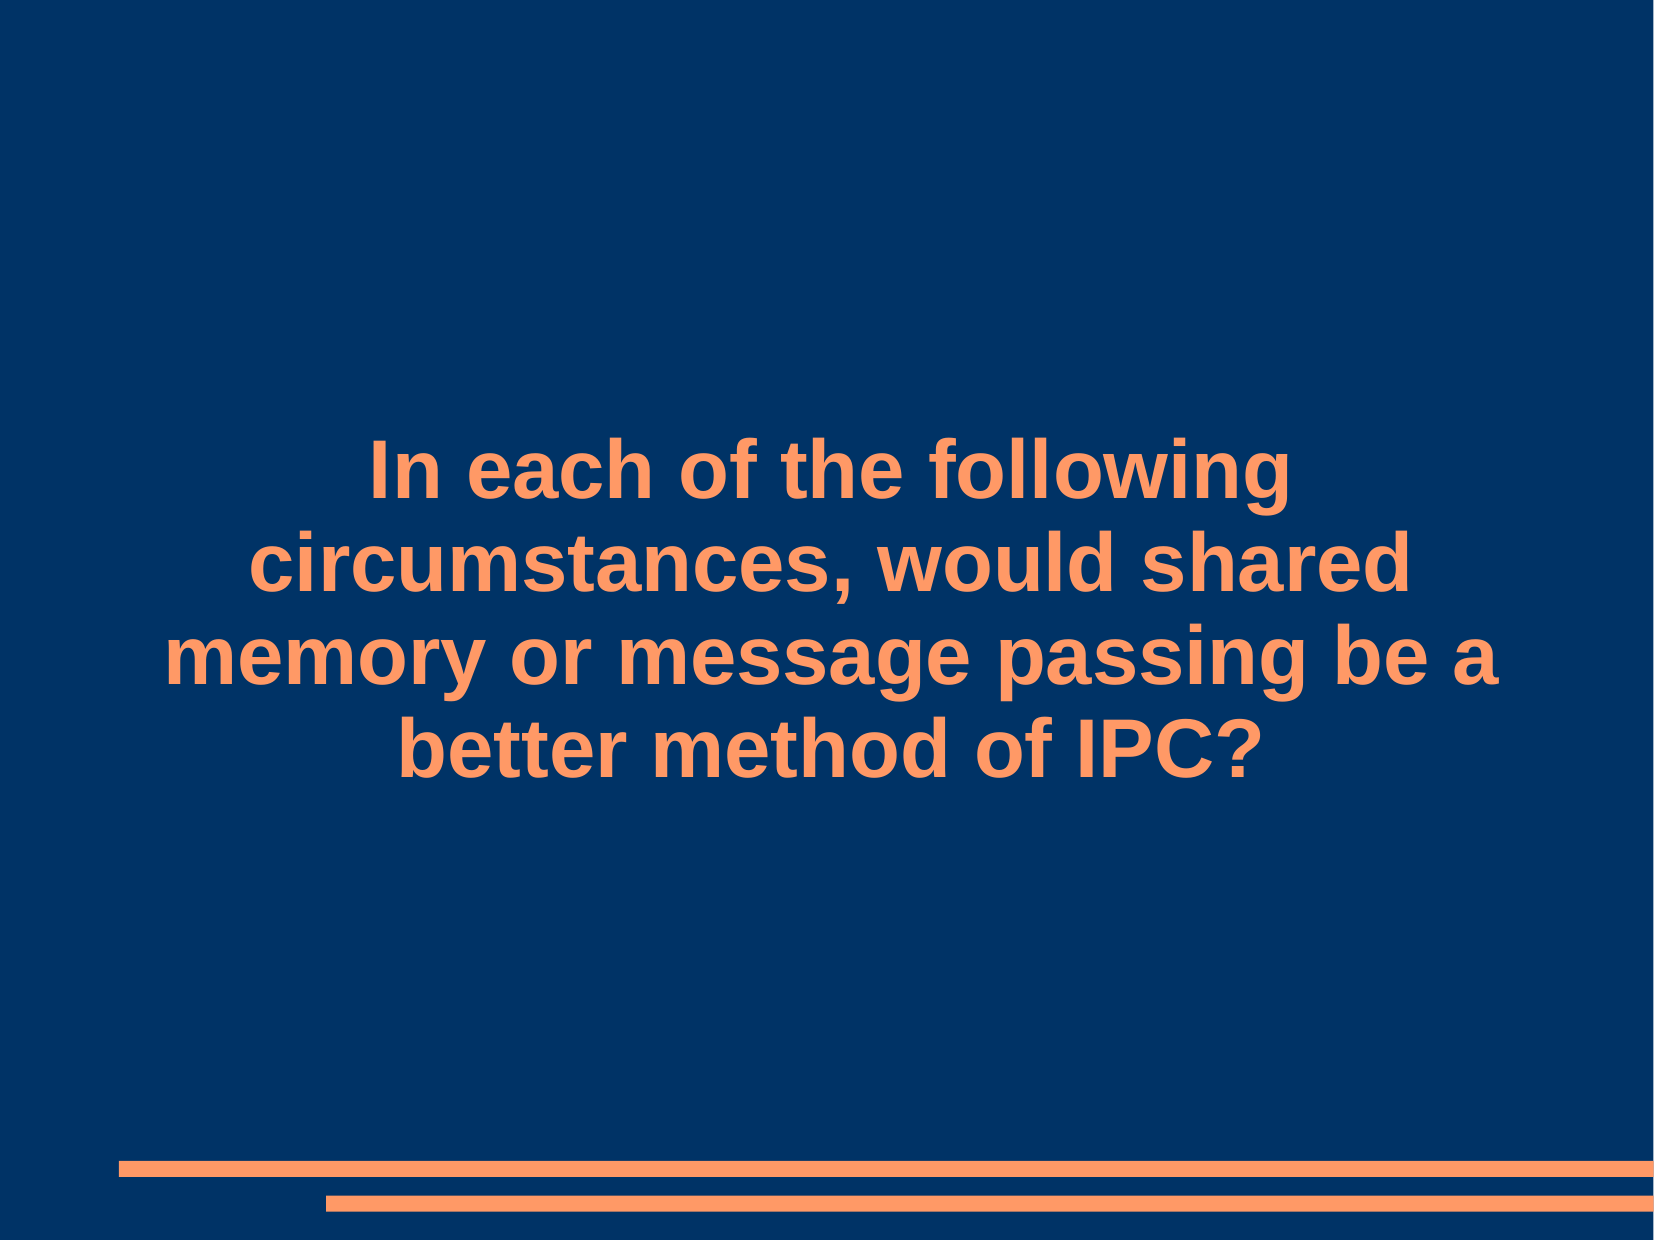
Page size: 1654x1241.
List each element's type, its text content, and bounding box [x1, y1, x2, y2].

title In each of the following circumstances, would shared memory or message passing be a better method of IPC? [125, 414, 1538, 804]
